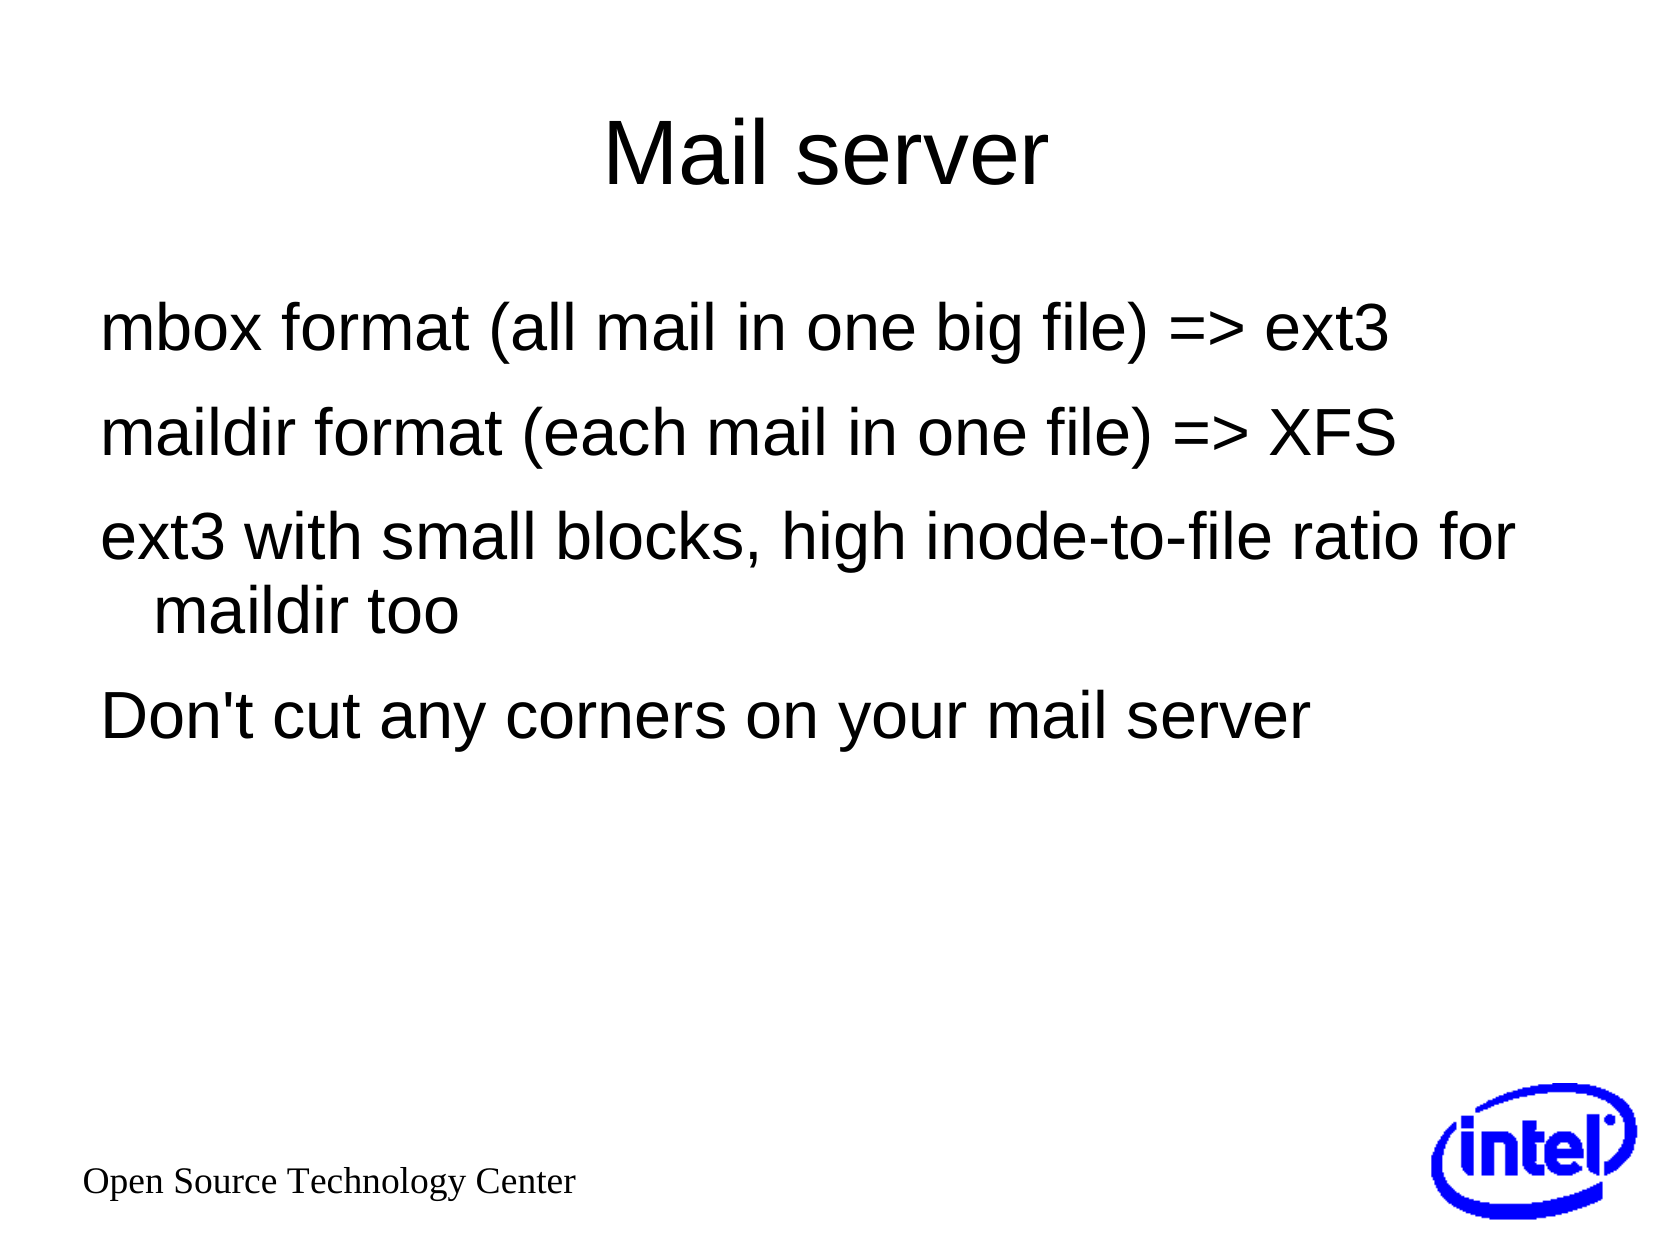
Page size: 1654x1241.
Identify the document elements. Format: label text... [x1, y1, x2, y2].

title Mail server [82, 49, 1571, 257]
list mbox format (all mail in one big file) => ext3 maildir format (each mail in one file) => XFS ext3 with small blocks, high inode-to-file ratio for maildir too Don't cut any corners on your mail server [82, 290, 1571, 1109]
picture [1430, 1083, 1639, 1223]
